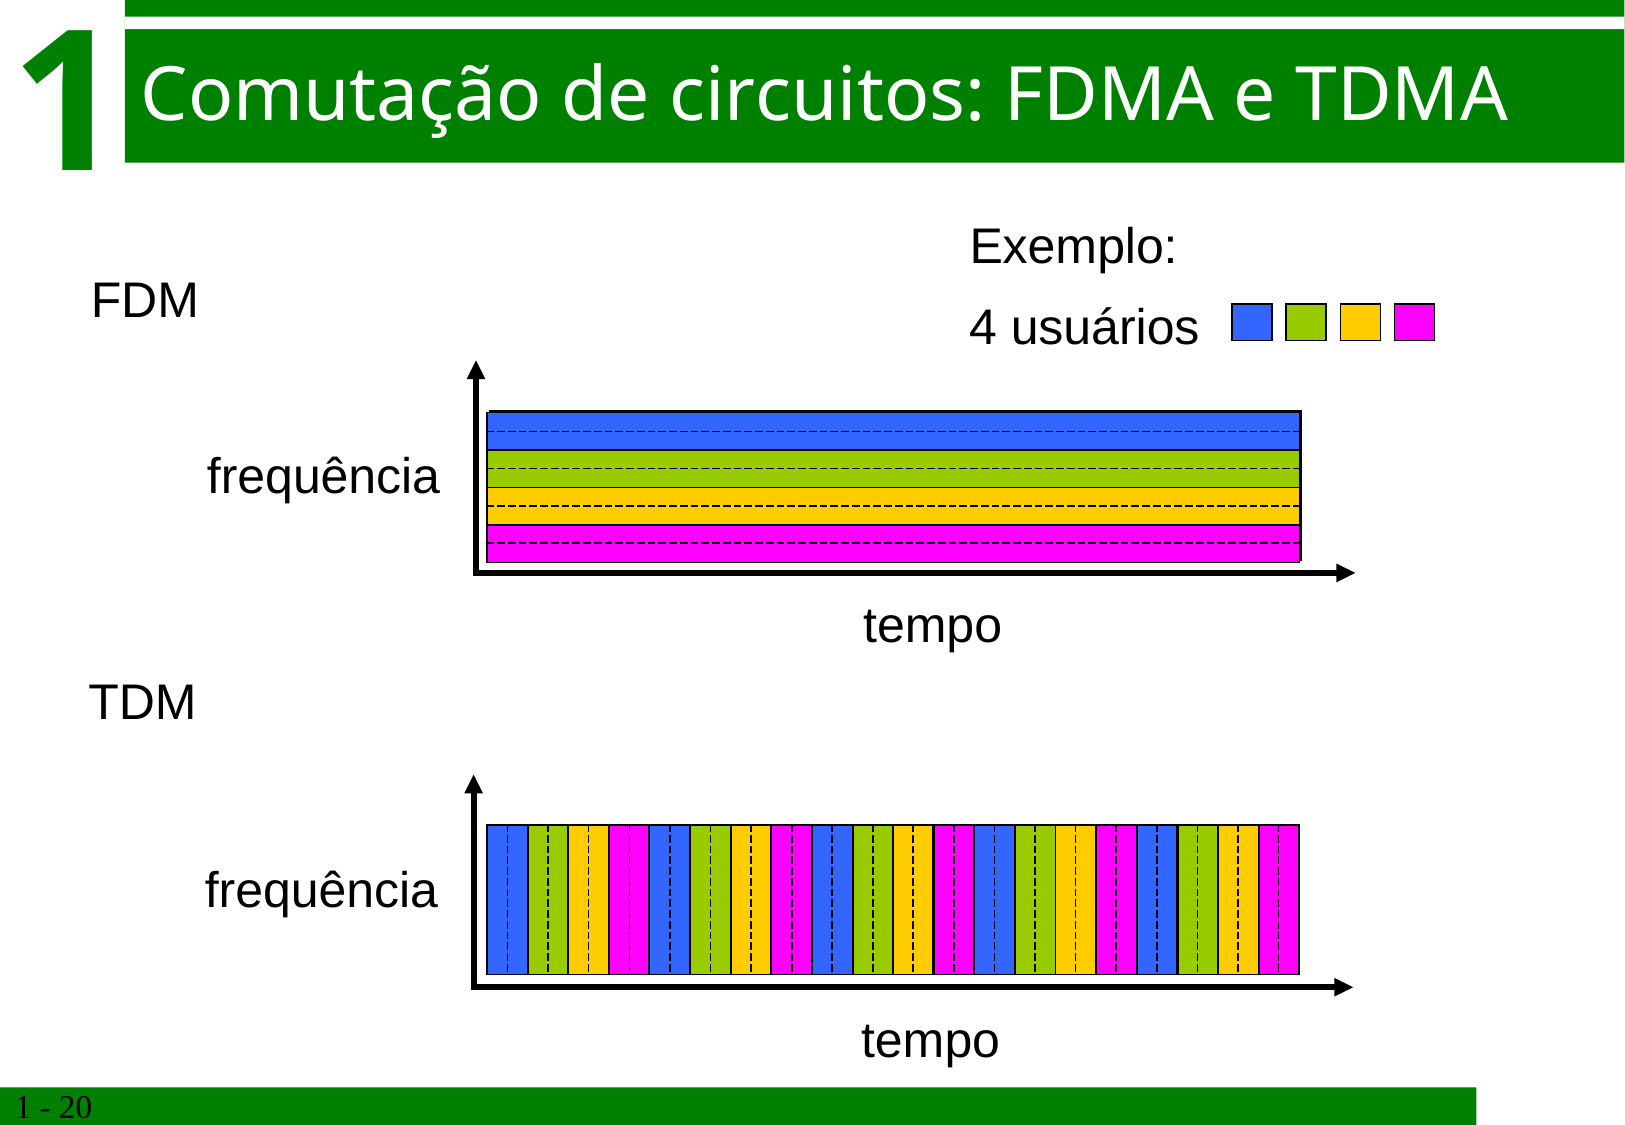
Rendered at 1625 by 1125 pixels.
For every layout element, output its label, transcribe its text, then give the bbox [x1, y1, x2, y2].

text_box [487, 410, 1302, 563]
text_box [1015, 824, 1055, 975]
text_box FDM [76, 260, 214, 336]
text_box [934, 824, 973, 975]
text_box tempo [846, 999, 1016, 1075]
text_box [1137, 824, 1176, 975]
text_box [1286, 303, 1327, 341]
text_box [610, 824, 649, 975]
text_box [691, 824, 730, 975]
text_box [1178, 824, 1217, 975]
text_box 4 usuários [954, 287, 1215, 363]
text_box [529, 824, 568, 975]
text_box [813, 824, 852, 975]
text_box [1394, 303, 1435, 341]
text_box [853, 824, 892, 975]
text_box [650, 824, 690, 975]
text_box [487, 824, 527, 975]
text_box frequência [190, 849, 454, 926]
text_box [1056, 824, 1095, 975]
text_box Comutação de circuitos: FDMA e TDMA [125, 37, 1625, 138]
text_box tempo [848, 585, 1018, 661]
text_box [732, 824, 771, 975]
text_box [894, 824, 933, 975]
text_box frequência [192, 435, 456, 511]
text_box [1259, 824, 1299, 975]
text_box [1097, 824, 1136, 975]
text_box [772, 824, 811, 975]
text_box [1218, 824, 1258, 975]
text_box [1231, 303, 1273, 341]
text_box Exemplo: [954, 206, 1193, 282]
text_box TDM [73, 662, 212, 738]
text_box [569, 824, 608, 975]
text_box [975, 824, 1014, 975]
text_box [1340, 303, 1381, 341]
